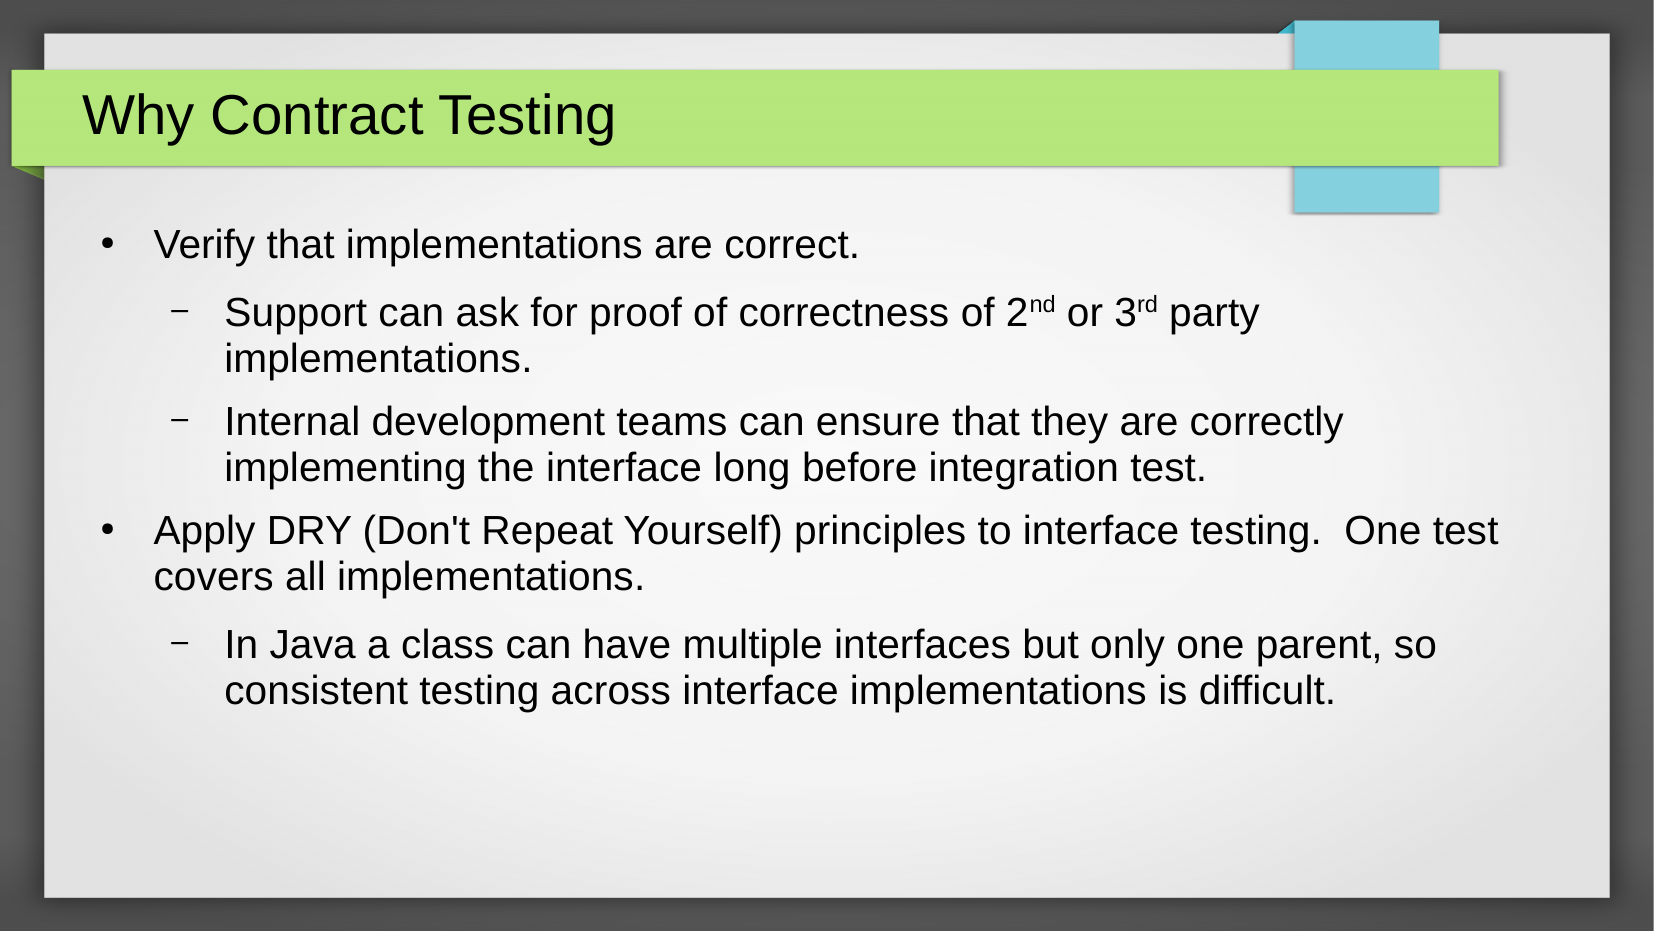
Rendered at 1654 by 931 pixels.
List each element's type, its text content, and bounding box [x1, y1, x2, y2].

title Why Contract Testing [82, 70, 1264, 160]
picture [0, 0, 1654, 931]
list Verify that implementations are correct. Support can ask for proof of correctness of 2nd or 3rd party implementations. Internal development teams can ensure that they are correctly implementing the interface long before integration test. Apply DRY (Don't Repeat Yourself) principles to interface testing. One test covers all implementations. In Java a class can have multiple interfaces but only one parent, so consistent testing across interface implementations is difficult. [82, 221, 1571, 761]
